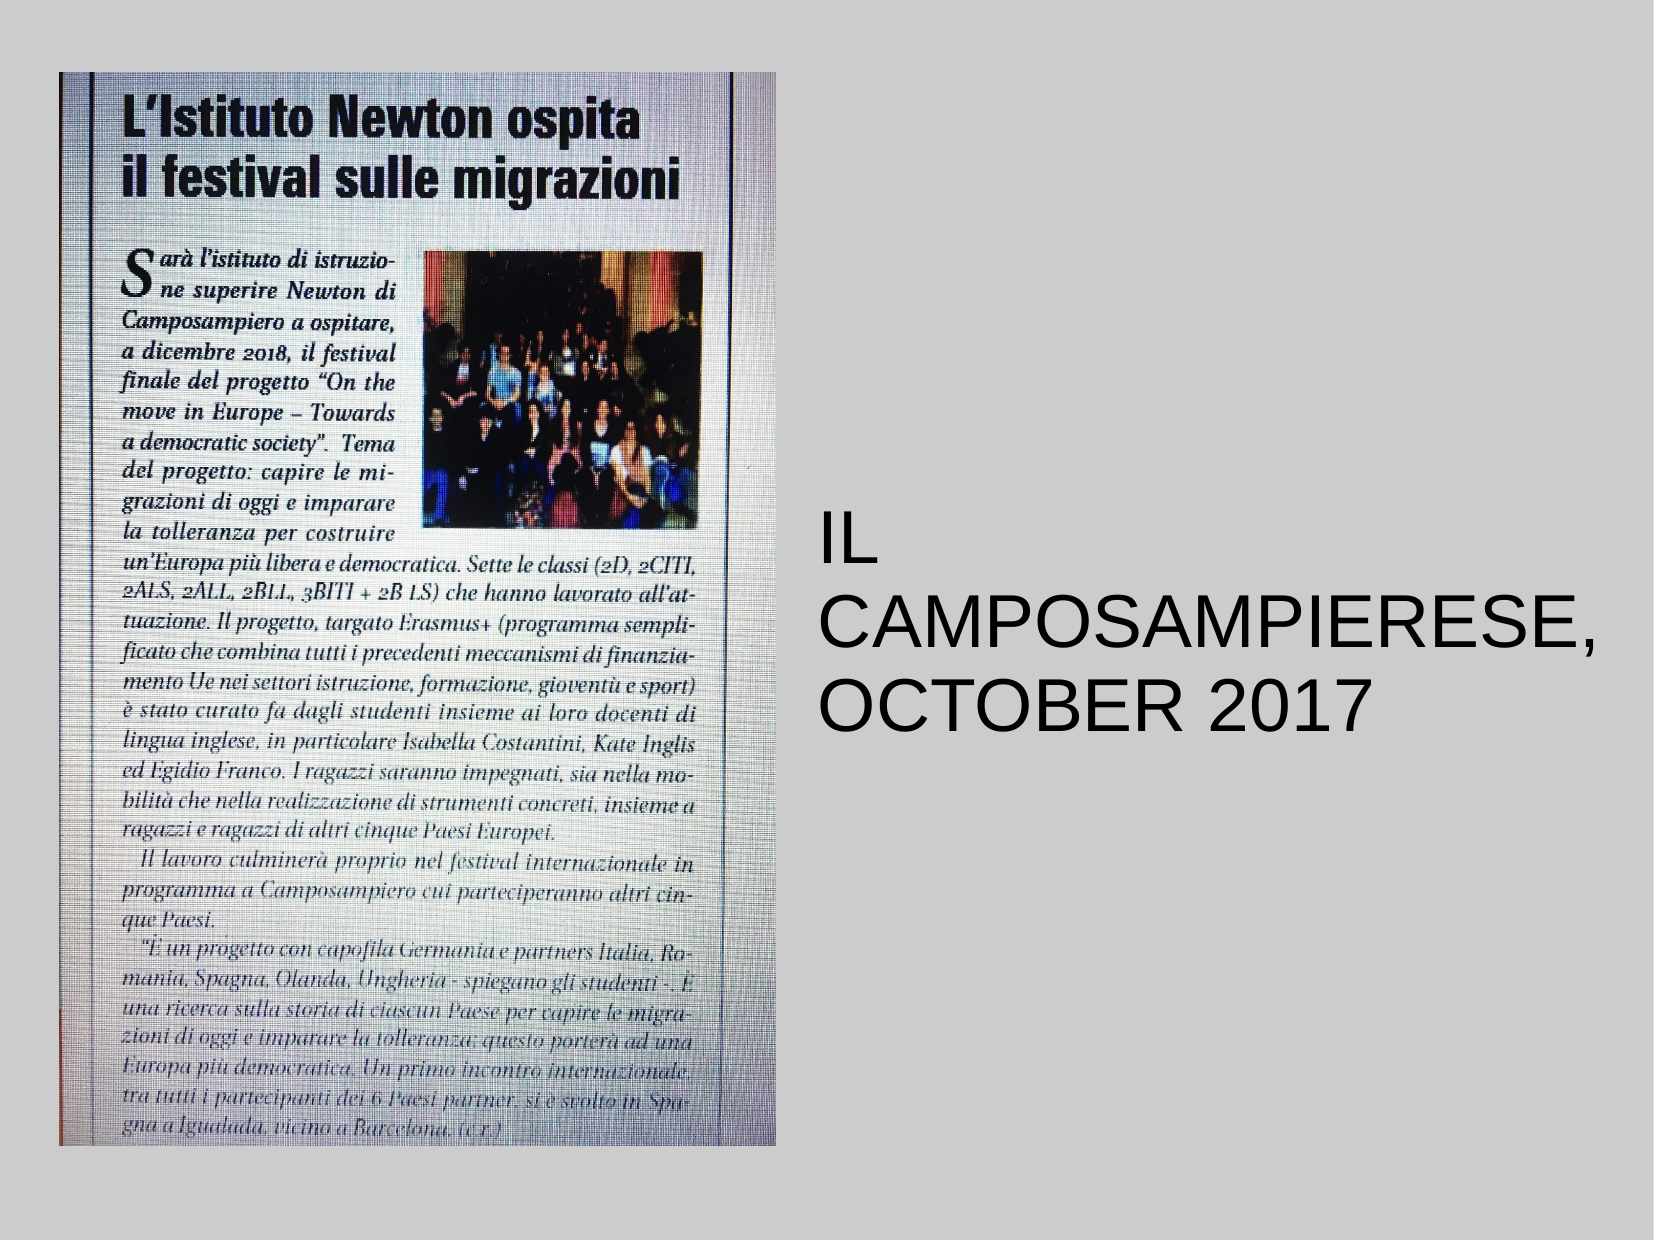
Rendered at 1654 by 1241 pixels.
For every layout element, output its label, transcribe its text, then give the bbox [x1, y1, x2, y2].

picture [59, 72, 776, 1146]
text_box IL CAMPOSAMPIERESE, OCTOBER 2017 [803, 484, 1618, 836]
